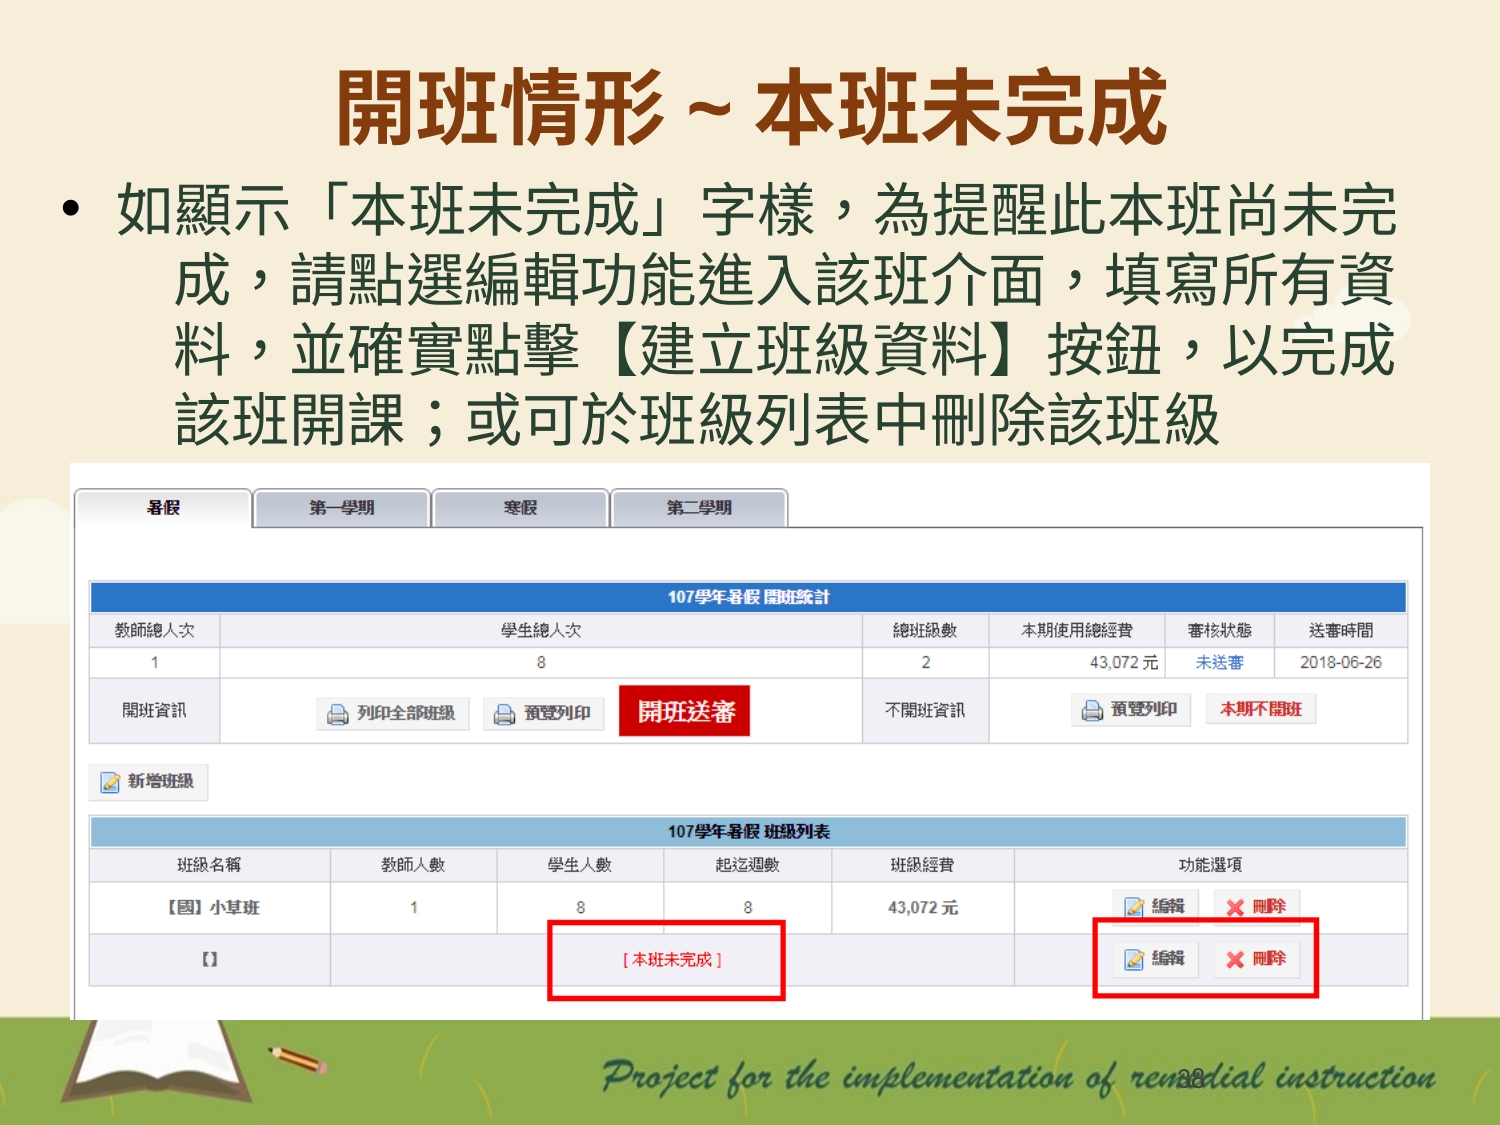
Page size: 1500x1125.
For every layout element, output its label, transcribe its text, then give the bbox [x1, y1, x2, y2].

title 開班情形~本班未完成 [13, 45, 1491, 178]
picture [70, 463, 1430, 1020]
text_box [1161, 1046, 1499, 1107]
text_box 如顯示「本班未完成」字樣，為提醒此本班尚未完成，請點選編輯功能進入該班介面，填寫所有資料，並確實點擊【建立班級資料】按鈕，以完成該班開課；或可於班級列表中刪除該班級 [46, 178, 1454, 460]
